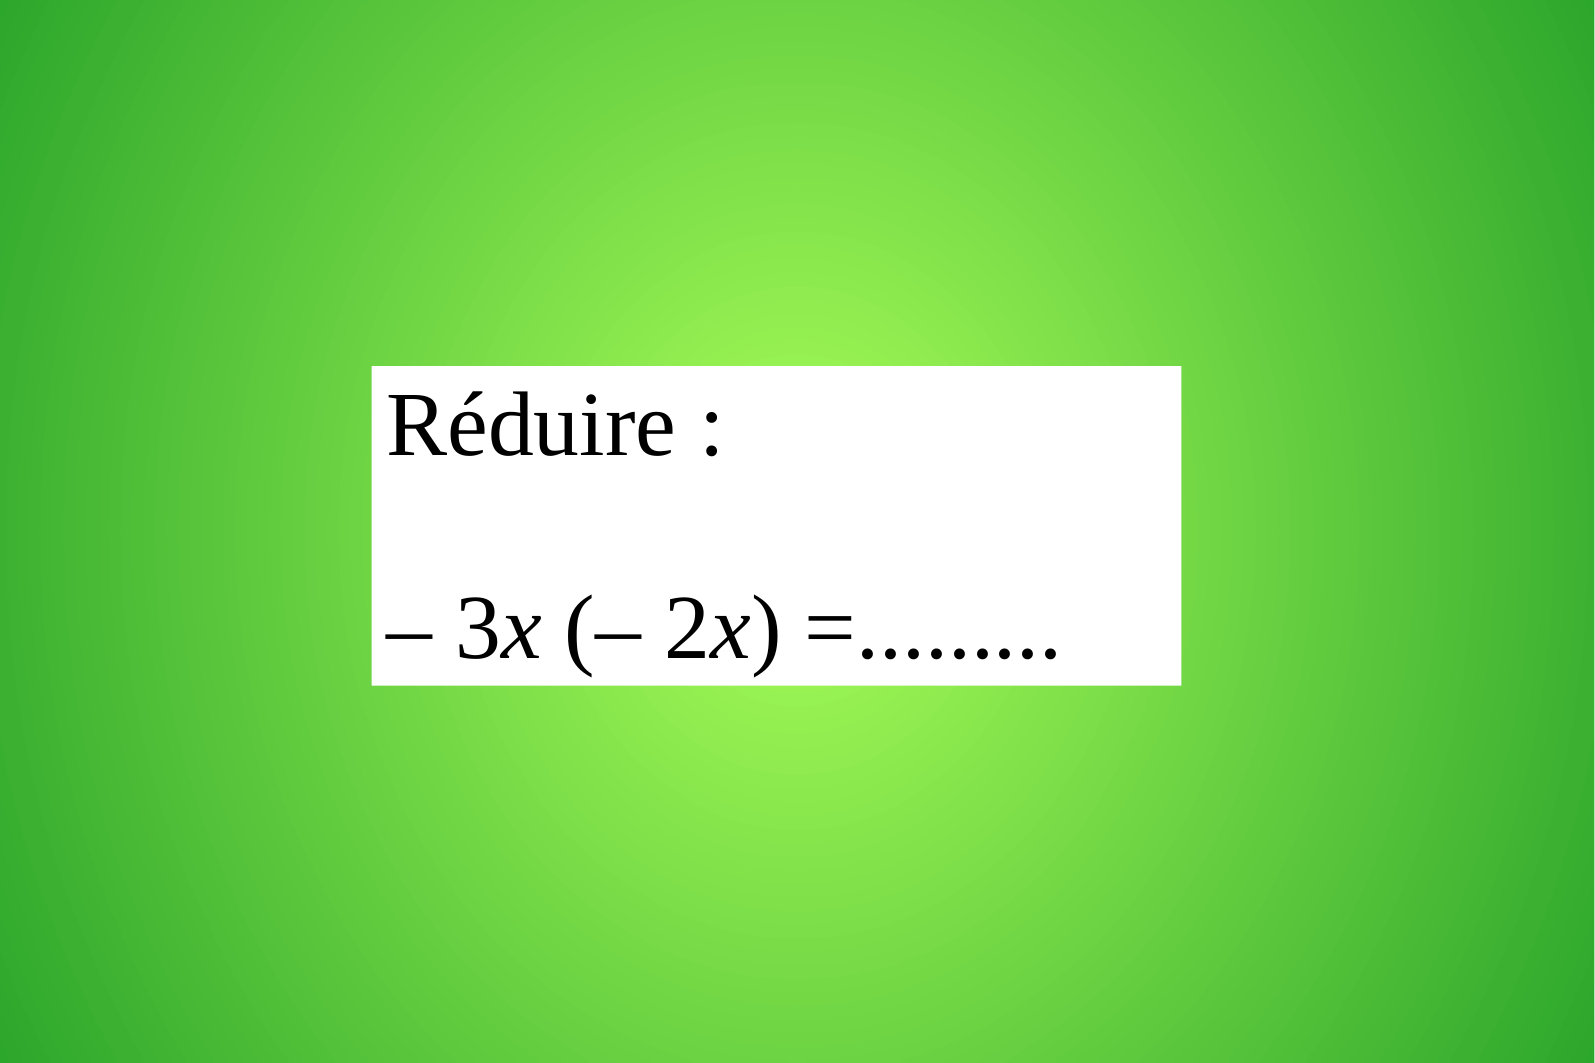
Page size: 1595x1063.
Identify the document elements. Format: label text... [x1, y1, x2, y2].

text_box Réduire : – 3x (– 2x) =......... [371, 366, 1182, 686]
picture [0, 0, 1595, 1063]
